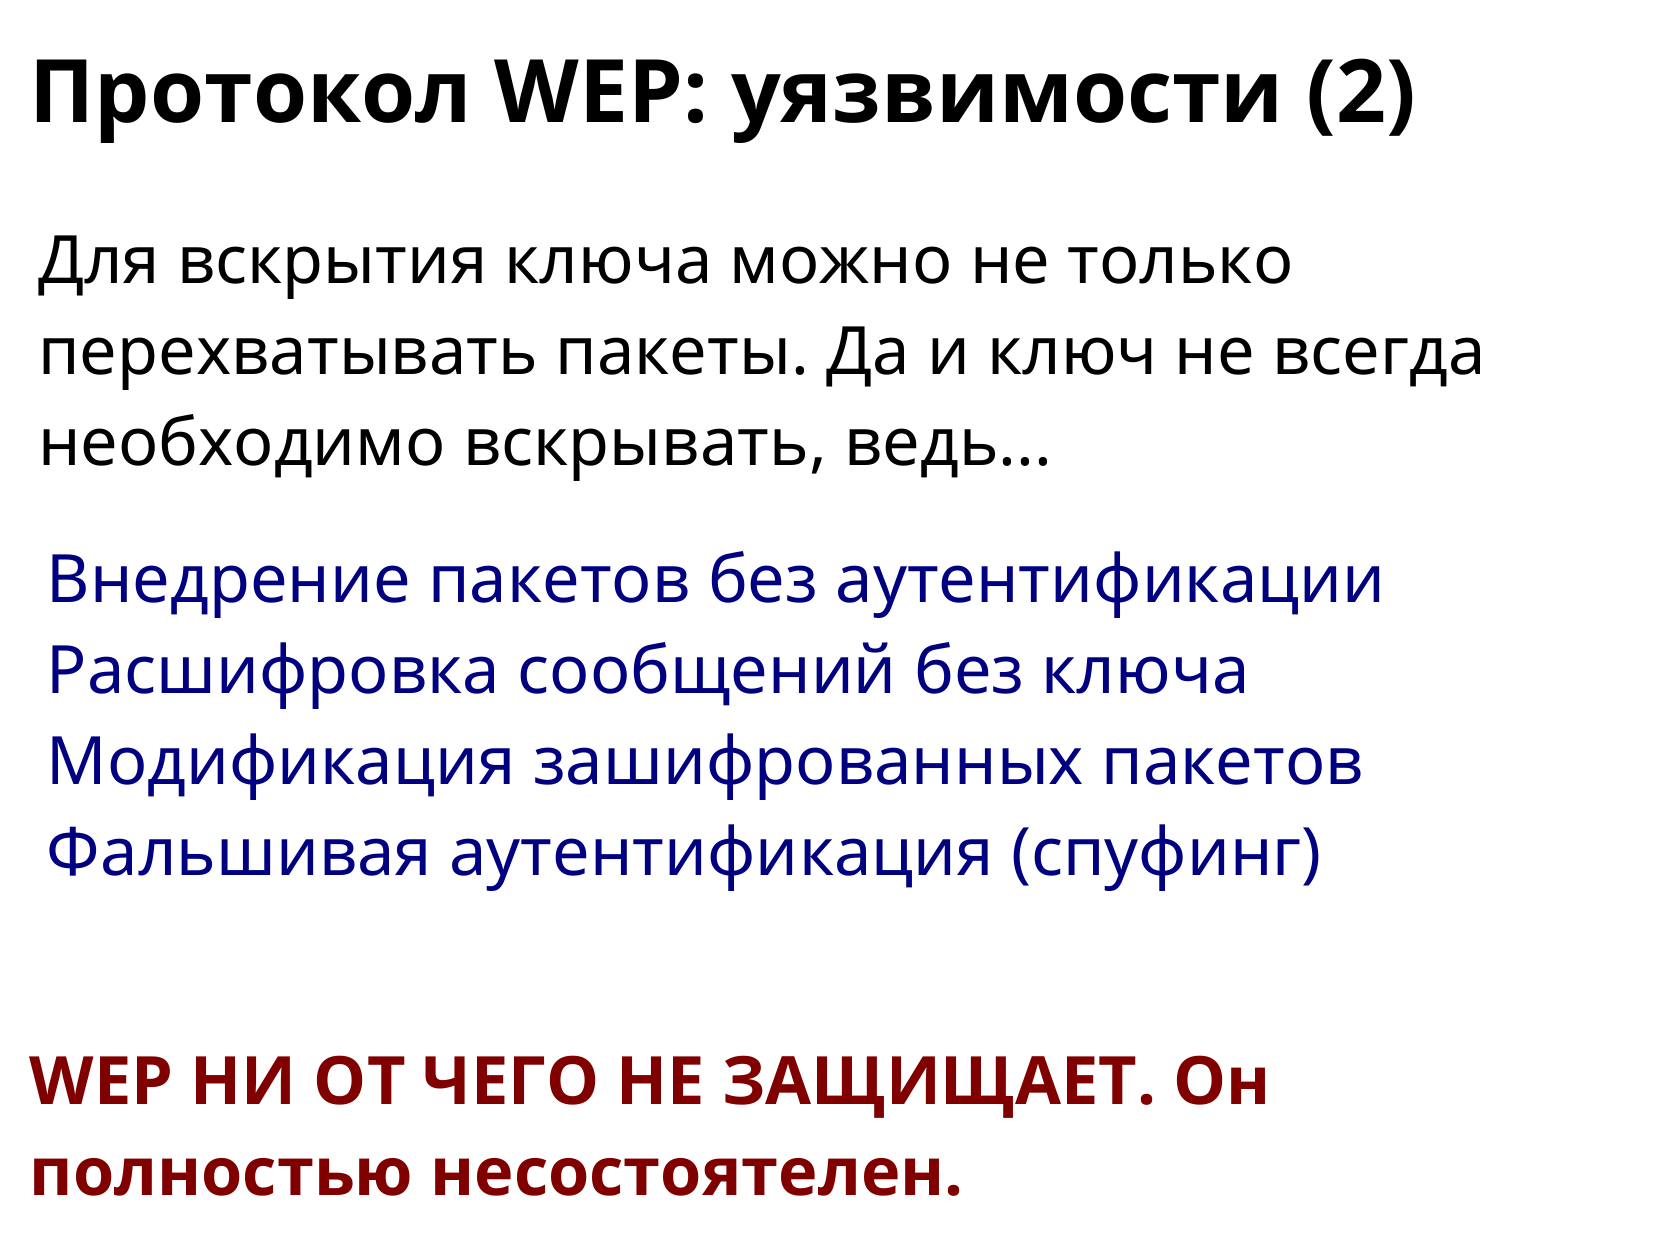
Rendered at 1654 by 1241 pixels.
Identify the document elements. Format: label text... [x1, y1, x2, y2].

text_box Внедрение пакетов без аутентификации Расшифровка сообщений без ключа Модификация зашифрованных пакетов Фальшивая аутентификация (спуфинг) [29, 531, 1607, 856]
text_box Протокол WEP: уязвимости (2) [29, 29, 1654, 136]
text_box Для вскрытия ключа можно не только перехватывать пакеты. Да и ключ не всегда необходимо вскрывать, ведь... [38, 212, 1619, 456]
text_box WEP НИ ОТ ЧЕГО НЕ ЗАЩИЩАЕТ. Он полностью несостоятелен. [29, 1033, 1610, 1196]
